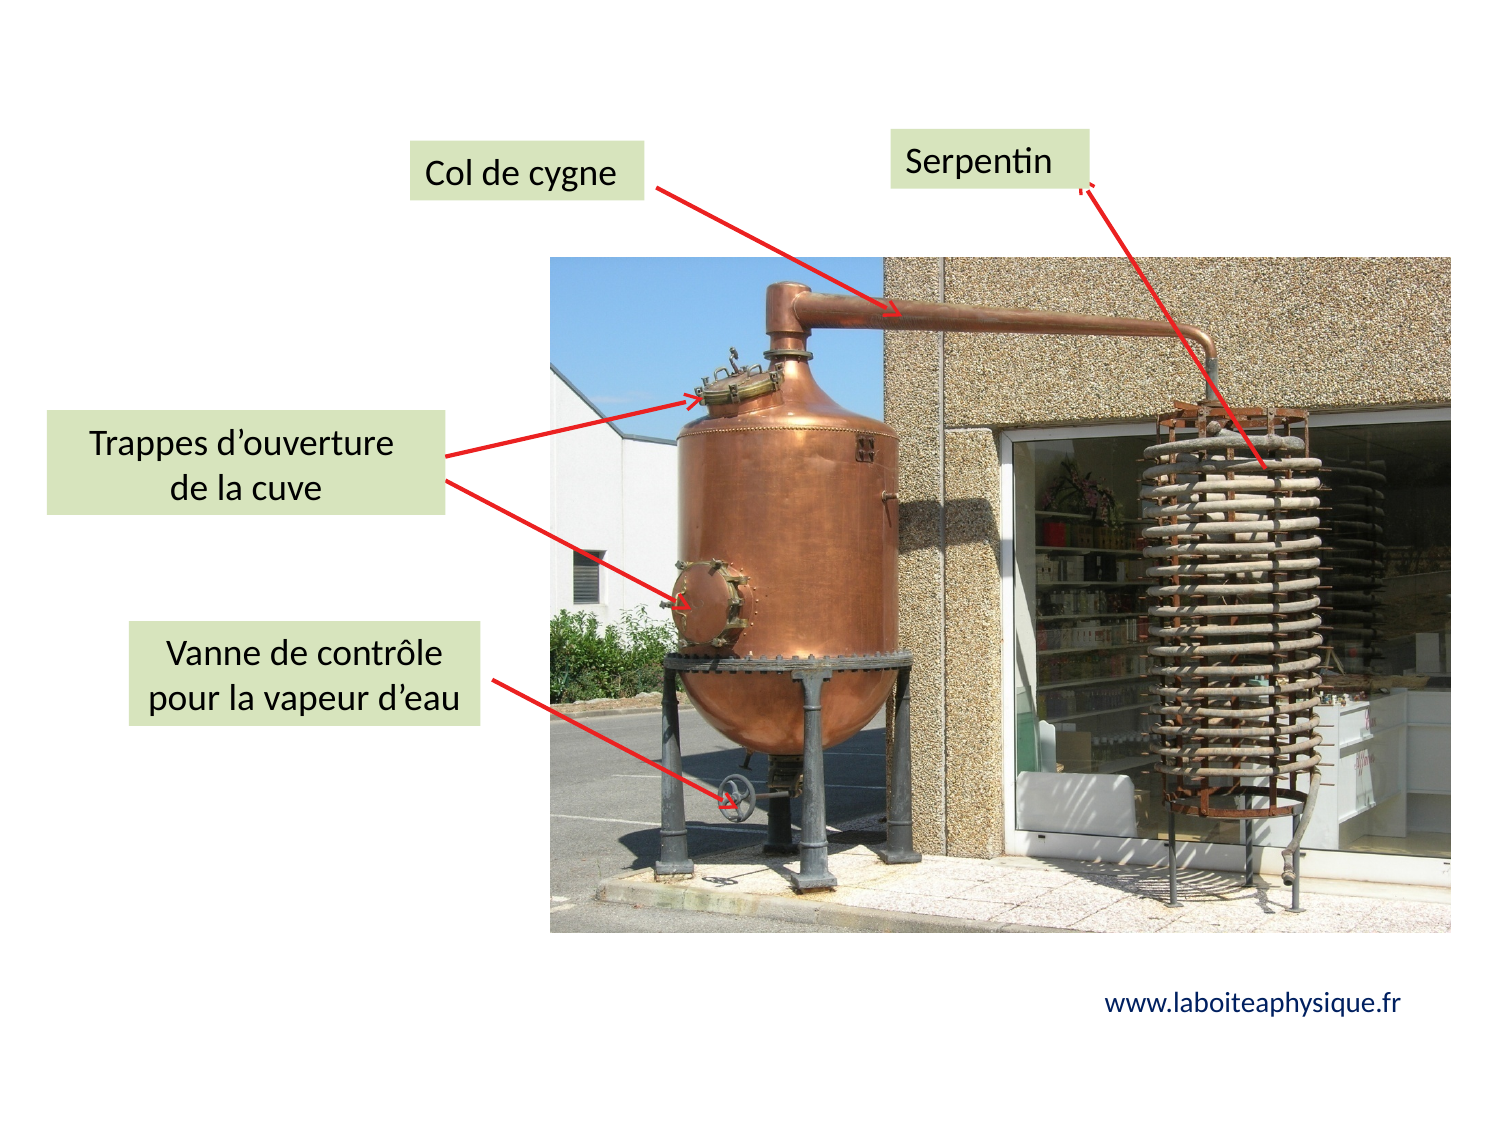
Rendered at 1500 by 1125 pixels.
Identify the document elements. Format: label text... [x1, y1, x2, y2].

text_box www.laboiteaphysique.fr [856, 975, 1417, 1042]
text_box Trappes d’ouverture de la cuve [46, 410, 446, 515]
text_box Serpentin [890, 128, 1090, 189]
picture [550, 257, 1451, 933]
text_box Vanne de contrôle pour la vapeur d’eau [128, 621, 481, 726]
text_box Col de cygne [410, 140, 645, 201]
